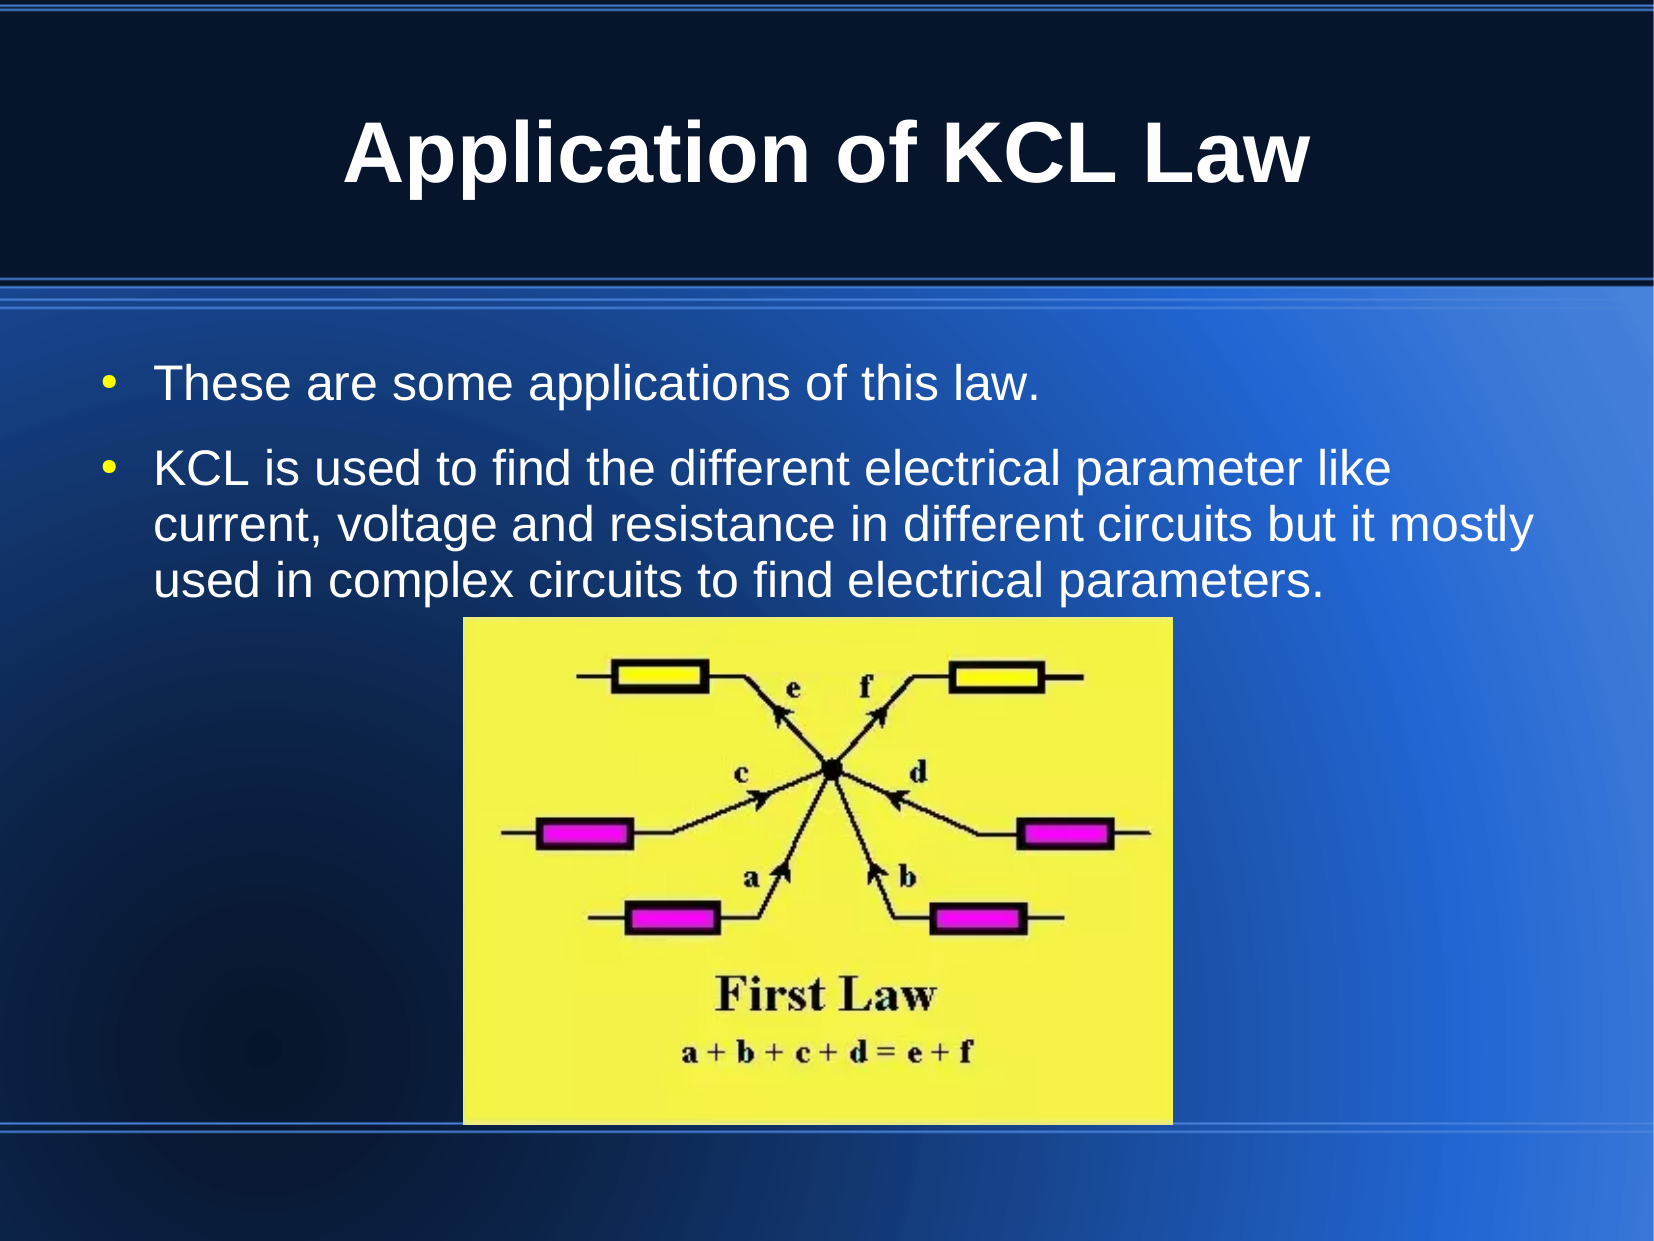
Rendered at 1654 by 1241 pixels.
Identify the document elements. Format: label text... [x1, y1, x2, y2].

picture [0, 0, 1654, 1241]
list These are some applications of this law. KCL is used to find the different electrical parameter like current, voltage and resistance in different circuits but it mostly used in complex circuits to find electrical parameters. [82, 355, 1571, 1058]
title Application of KCL Law [82, 49, 1571, 257]
